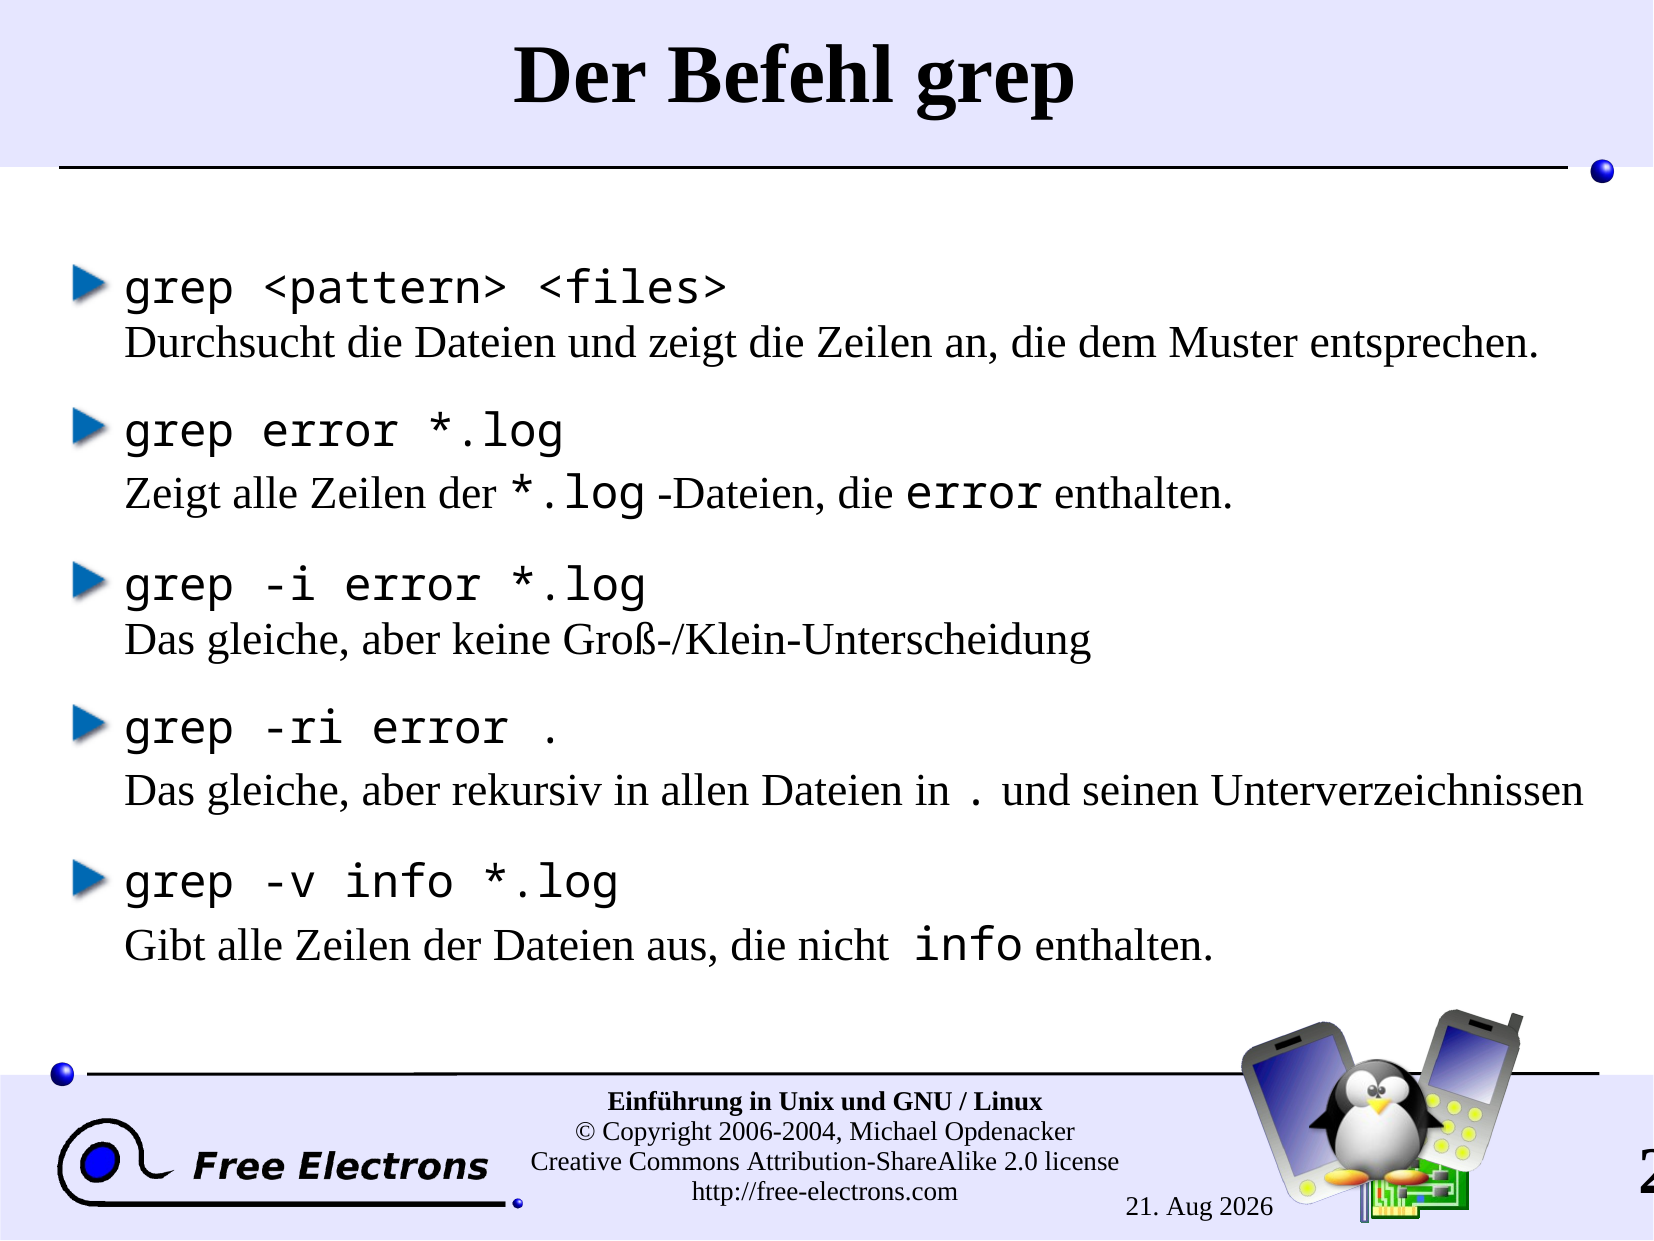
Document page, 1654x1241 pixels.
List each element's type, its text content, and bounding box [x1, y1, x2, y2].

picture [1225, 1022, 1535, 1241]
title Der Befehl grep [60, 28, 1551, 121]
list grep <pattern> <files> Durchsucht die Dateien und zeigt die Zeilen an, die dem Muster entsprechen. grep error *.log Zeigt alle Zeilen der *.log -Dateien, die error enthalten. grep -i error *.log Das gleiche, aber keine Groß-/Klein-Unterscheidung grep -ri error . Das gleiche, aber rekursiv in allen Dateien in . und seinen Unterverzeichnissen grep -v info *.log Gibt alle Zeilen der Dateien aus, die nicht info enthalten. [53, 254, 1603, 1022]
picture [50, 1107, 527, 1216]
